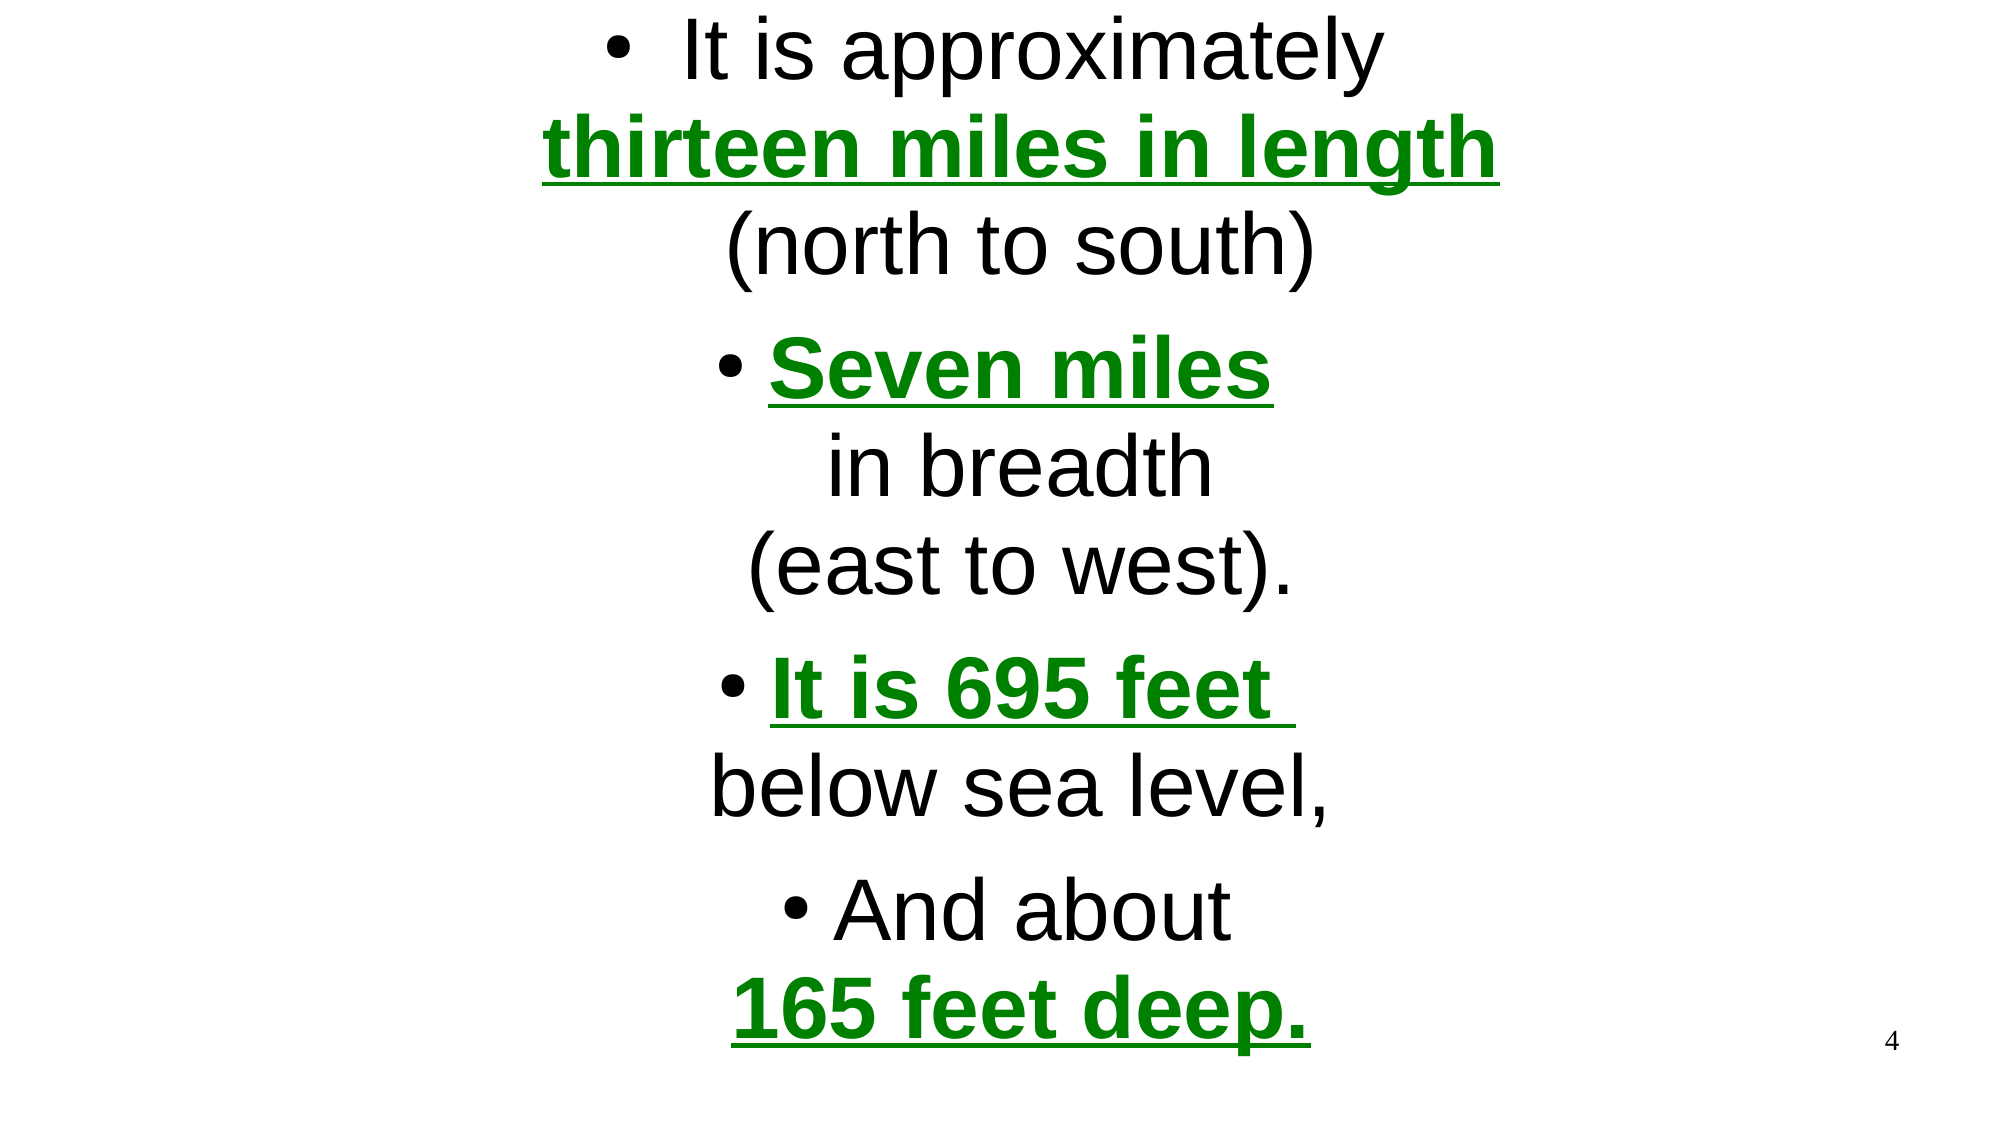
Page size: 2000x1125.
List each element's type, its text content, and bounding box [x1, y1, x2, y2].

list It is approximately thirteen miles in length (north to south) Seven miles in breadth (east to west). It is 695 feet below sea level, And about 165 feet deep. [0, 0, 1996, 1123]
